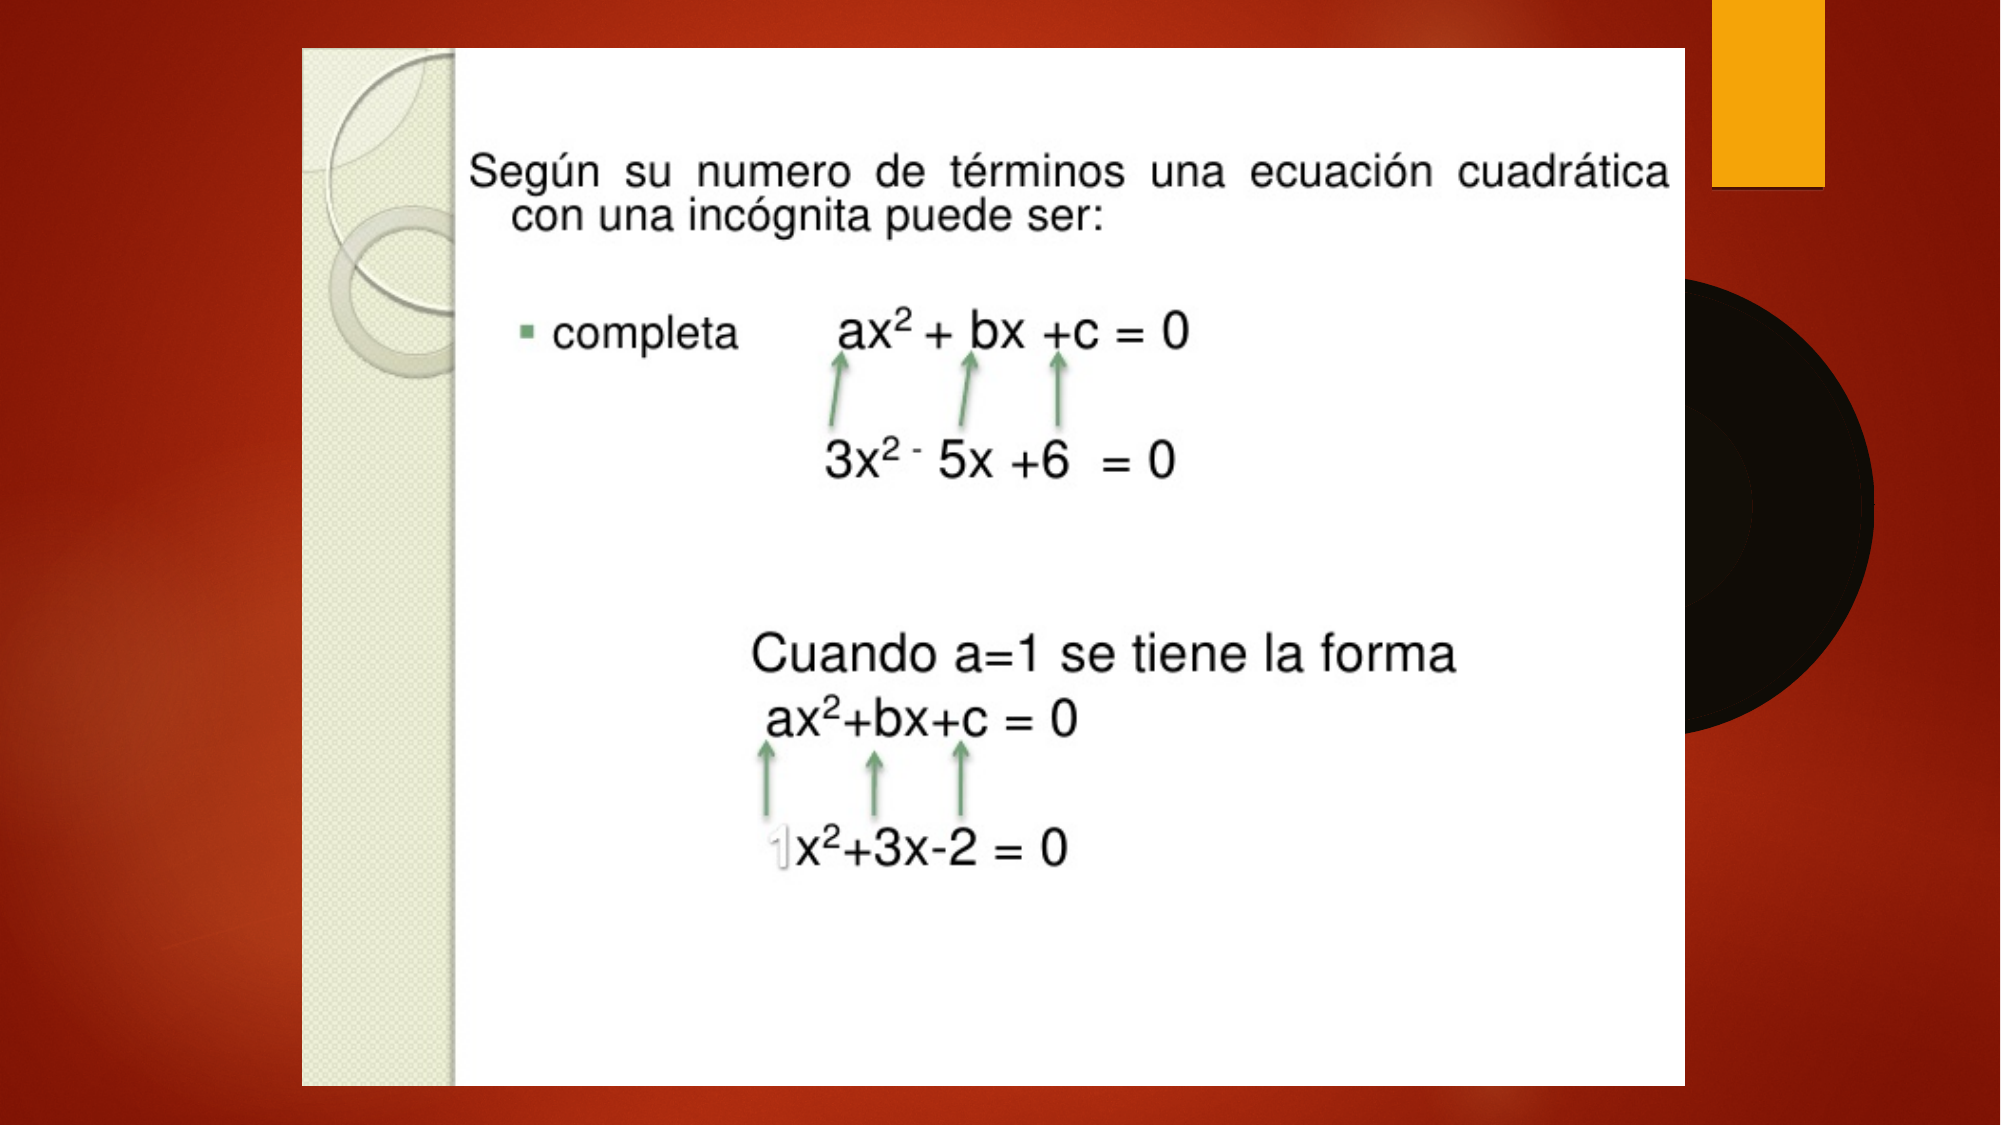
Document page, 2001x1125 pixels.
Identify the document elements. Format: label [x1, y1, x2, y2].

picture [302, 48, 1685, 1086]
